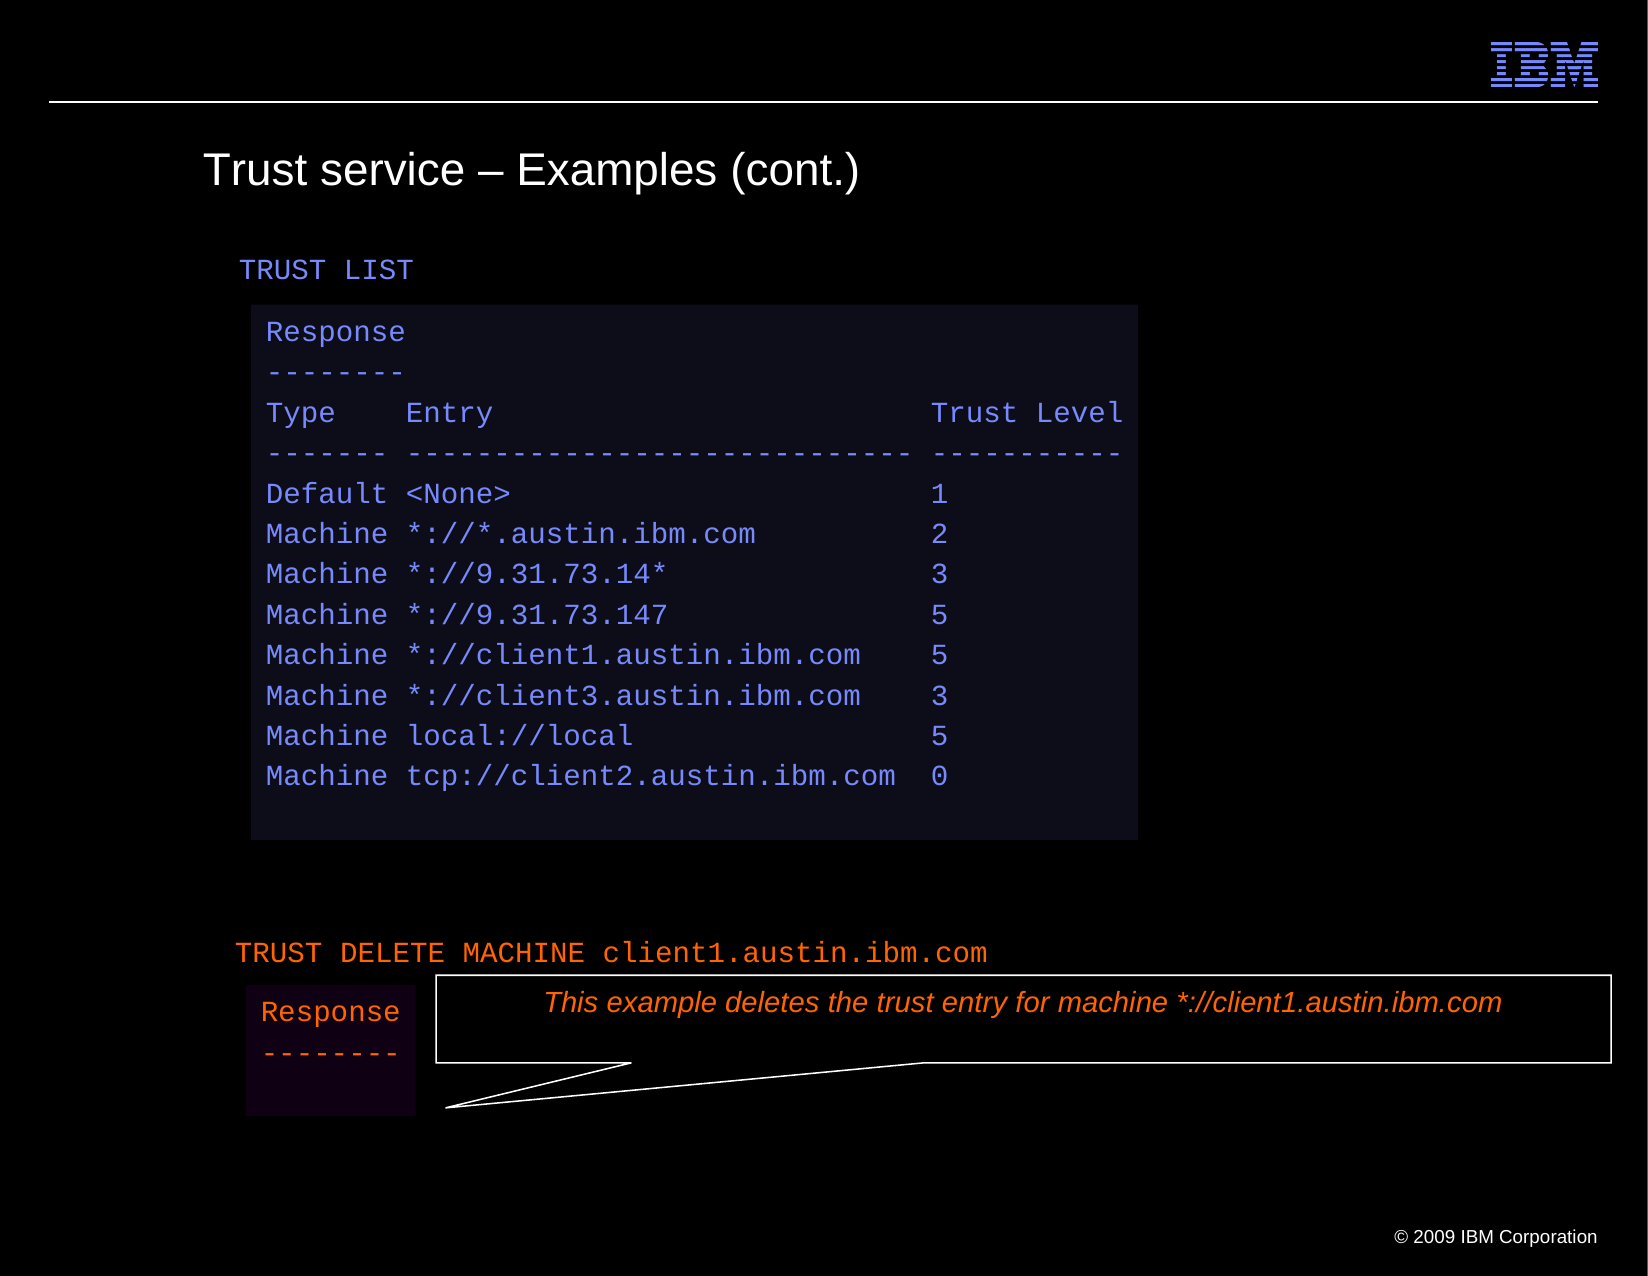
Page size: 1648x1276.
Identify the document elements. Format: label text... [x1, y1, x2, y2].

text_box TRUST DELETE MACHINE client1.austin.ibm.com [220, 925, 1003, 976]
title Trust service – Examples (cont.) [186, 137, 1648, 231]
picture [1491, 42, 1598, 87]
text_box Response -------- Type Entry Trust Level ------- ----------------------------- ----------- Default <None> 1 Machine *://*.austin.ibm.com 2 Machine *://9.31.73.14* 3 Machine *://9.31.73.147 5 Machine *://client1.austin.ibm.com 5 Machine *://client3.austin.ibm.com 3 Machine local://local 5 Machine tcp://client2.austin.ibm.com 0 [251, 304, 1139, 840]
text_box TRUST LIST [239, 250, 1648, 286]
text_box Response -------- [246, 984, 416, 1117]
text_box This example deletes the trust entry for machine *://client1.austin.ibm.com [436, 975, 1612, 1108]
